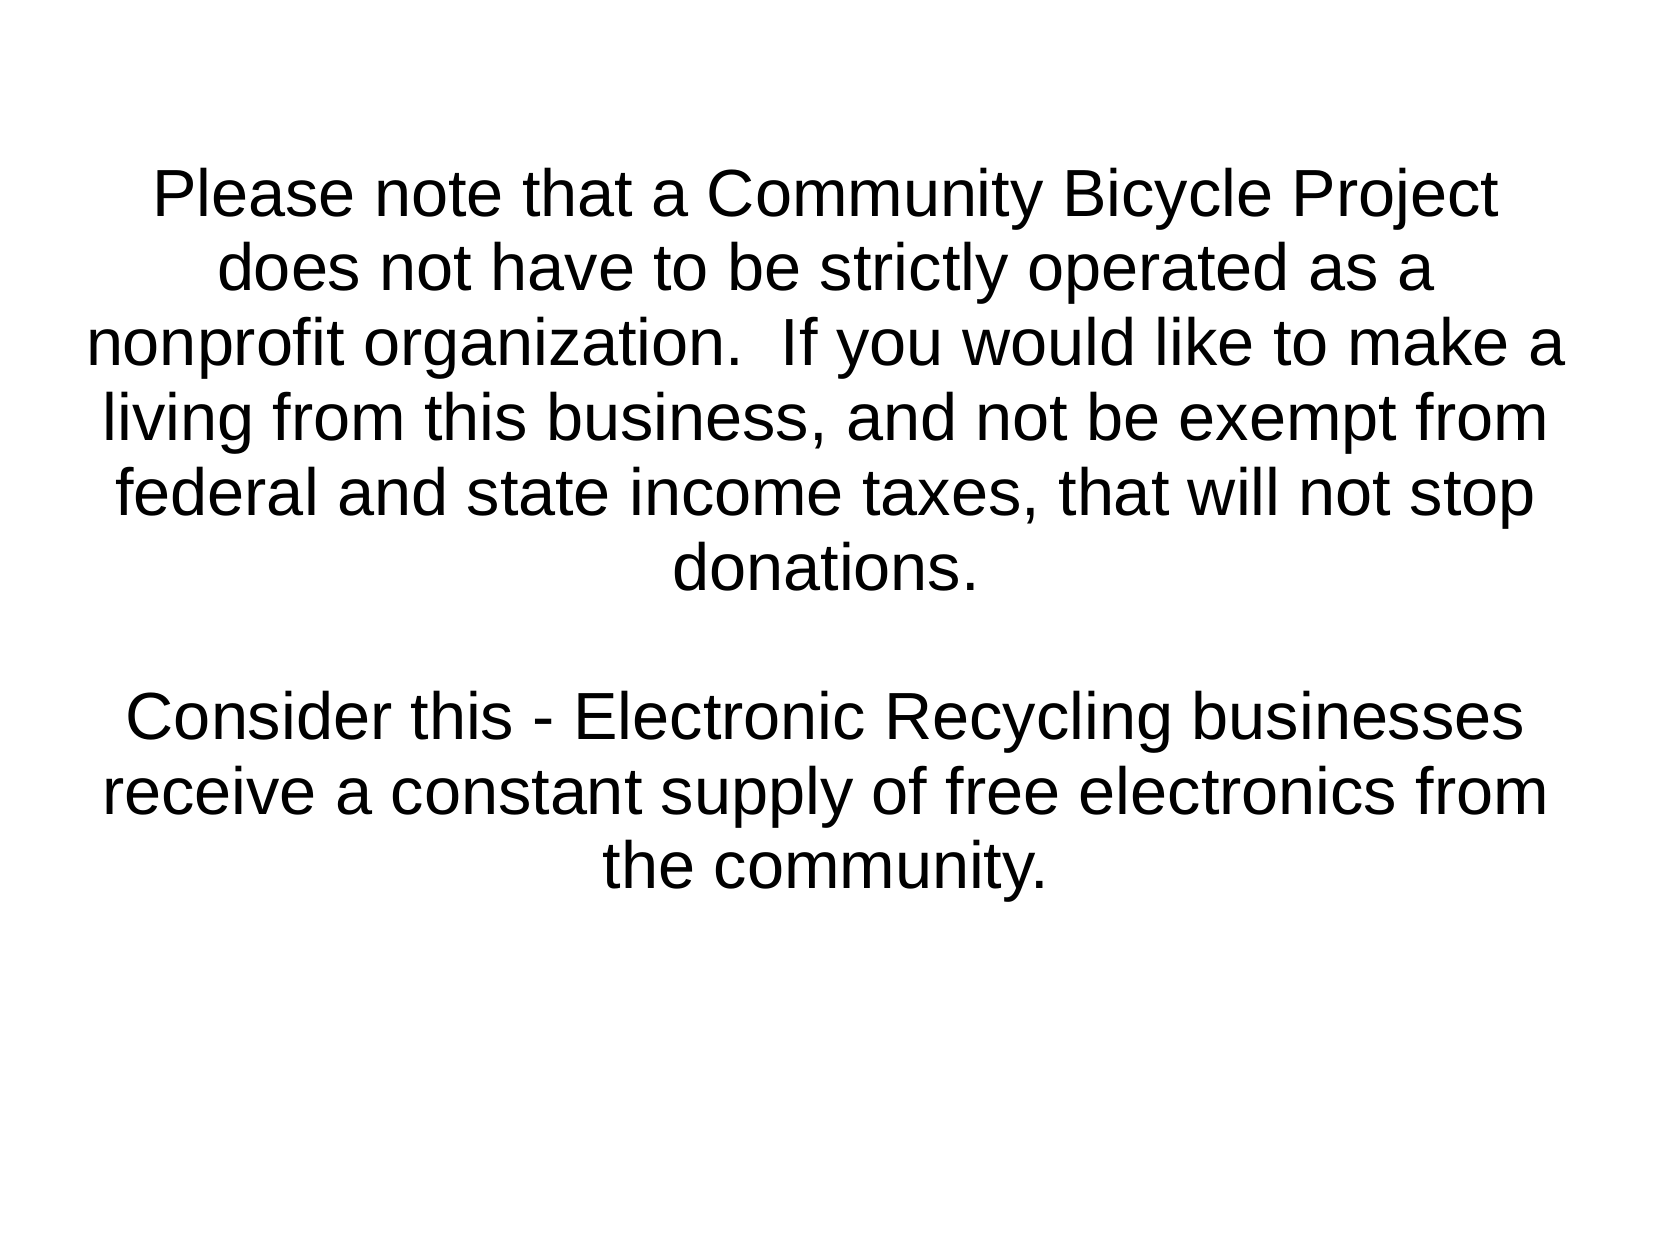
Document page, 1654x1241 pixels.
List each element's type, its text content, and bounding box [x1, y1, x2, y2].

subtitle Please note that a Community Bicycle Project does not have to be strictly operated as a nonprofit organization. If you would like to make a living from this business, and not be exempt from federal and state income taxes, that will not stop donations. Consider this - Electronic Recycling businesses receive a constant supply of free electronics from the community. [82, 49, 1571, 1010]
